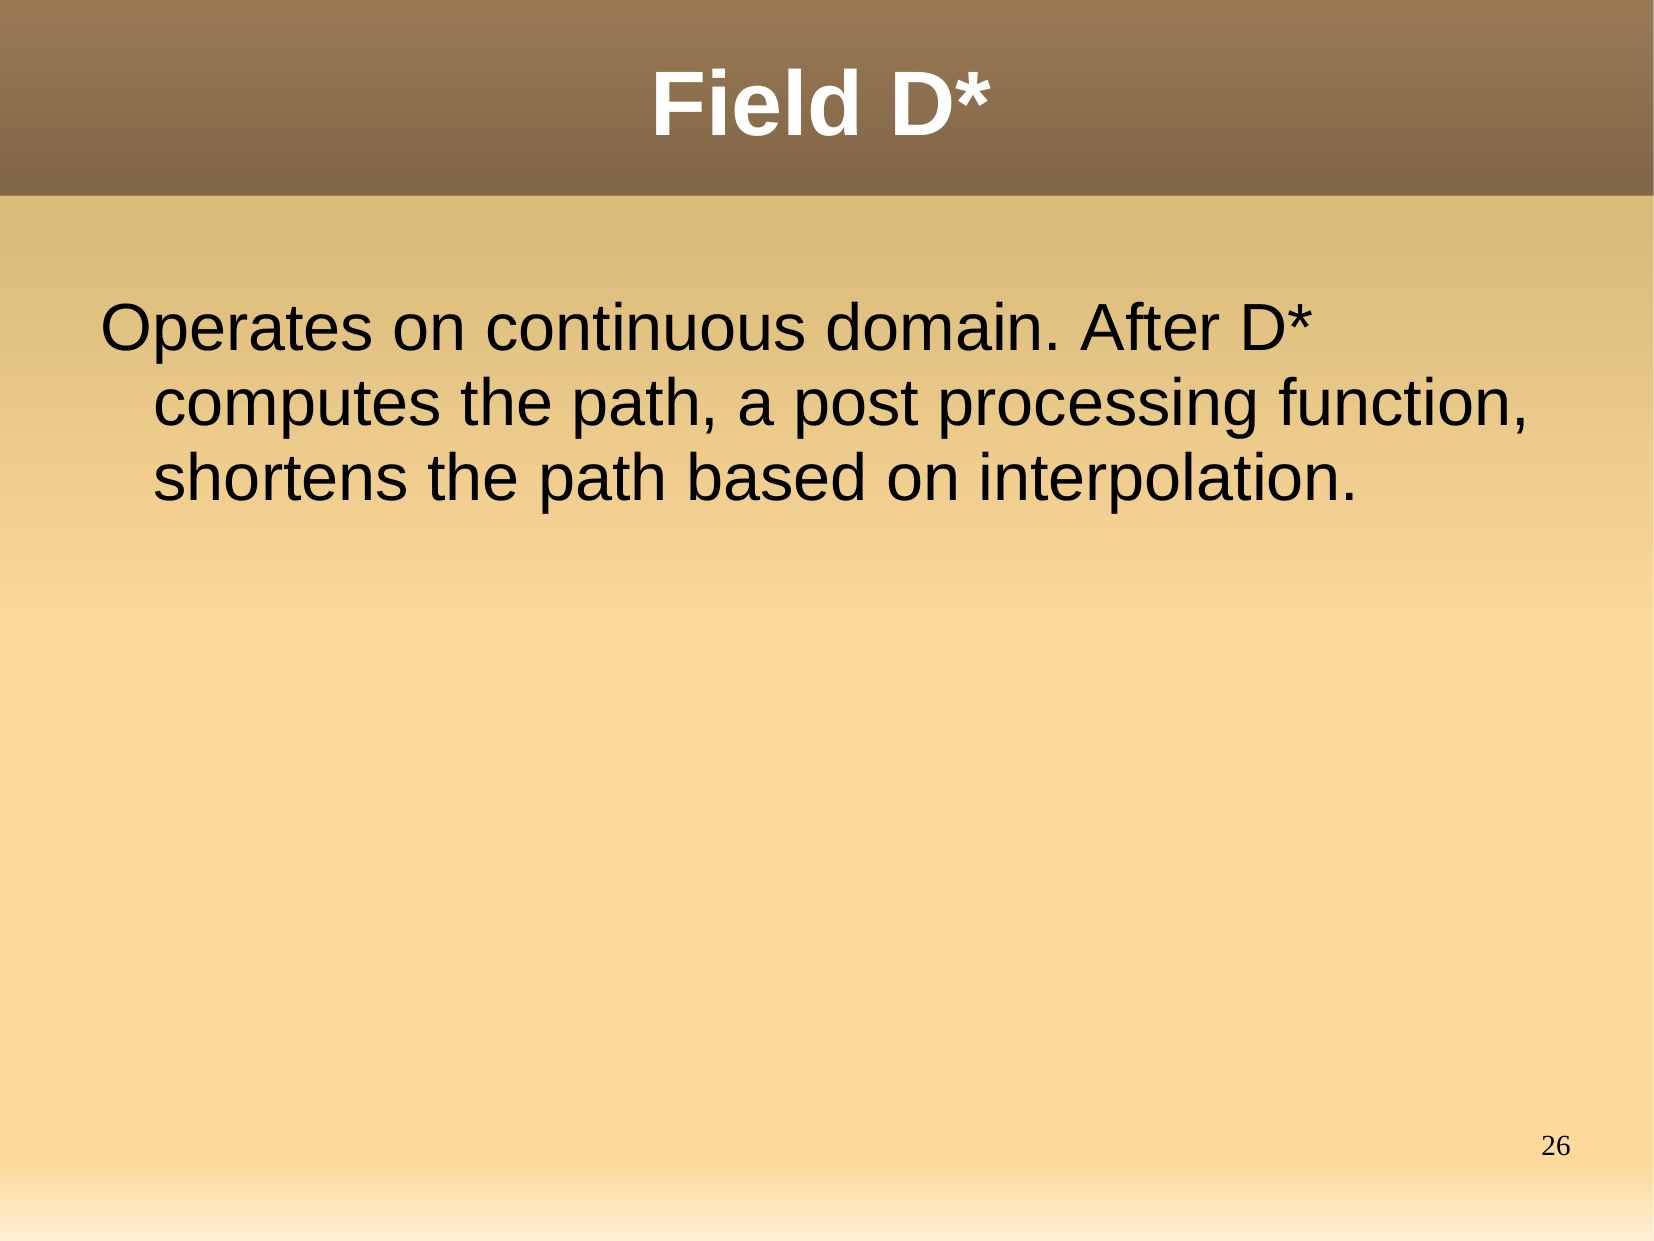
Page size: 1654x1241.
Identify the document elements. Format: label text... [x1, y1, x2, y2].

title Field D* [76, 7, 1565, 200]
list Operates on continuous domain. After D* computes the path, a post processing function, shortens the path based on interpolation. [82, 290, 1571, 1094]
picture [0, 0, 1654, 1241]
